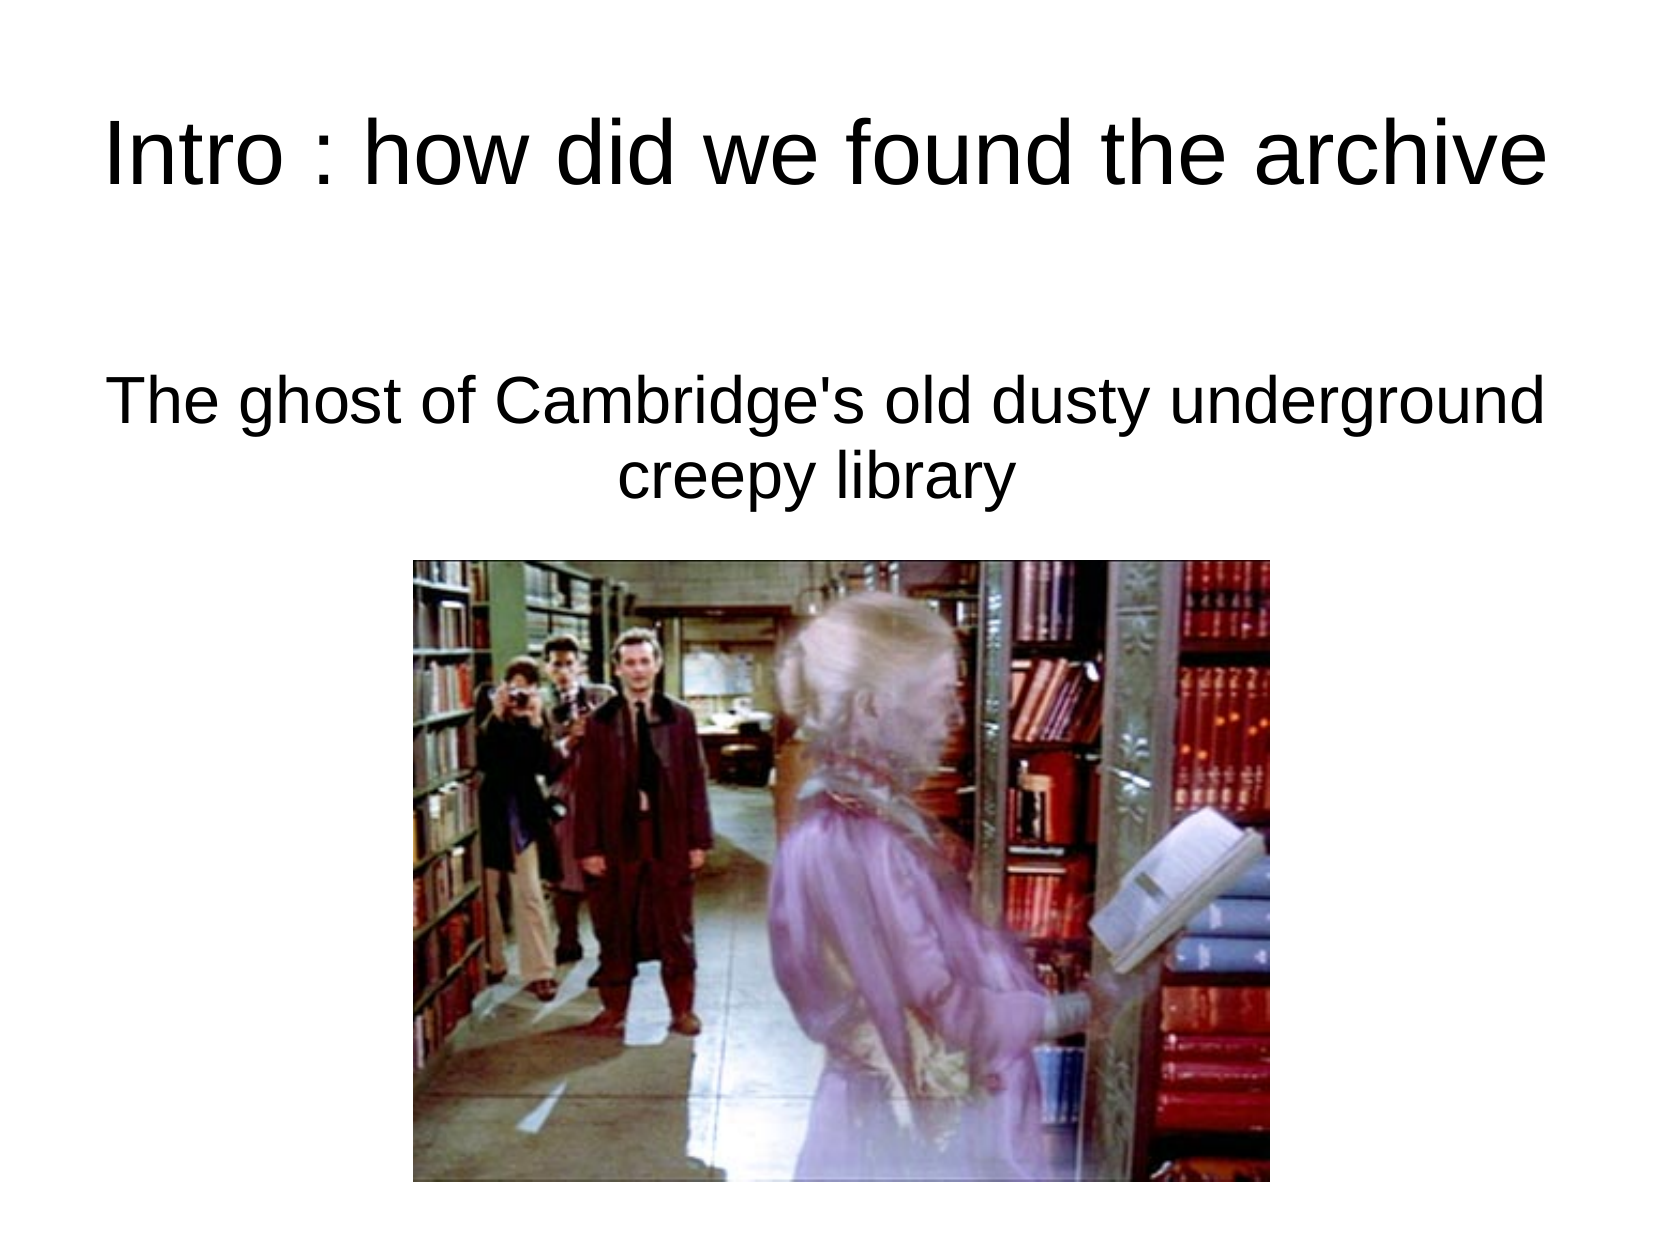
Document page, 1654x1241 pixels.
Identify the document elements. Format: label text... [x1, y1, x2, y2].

picture [413, 560, 1270, 1182]
title Intro : how did we found the archive [82, 56, 1571, 250]
subtitle The ghost of Cambridge's old dusty underground creepy library [82, 297, 1571, 1102]
